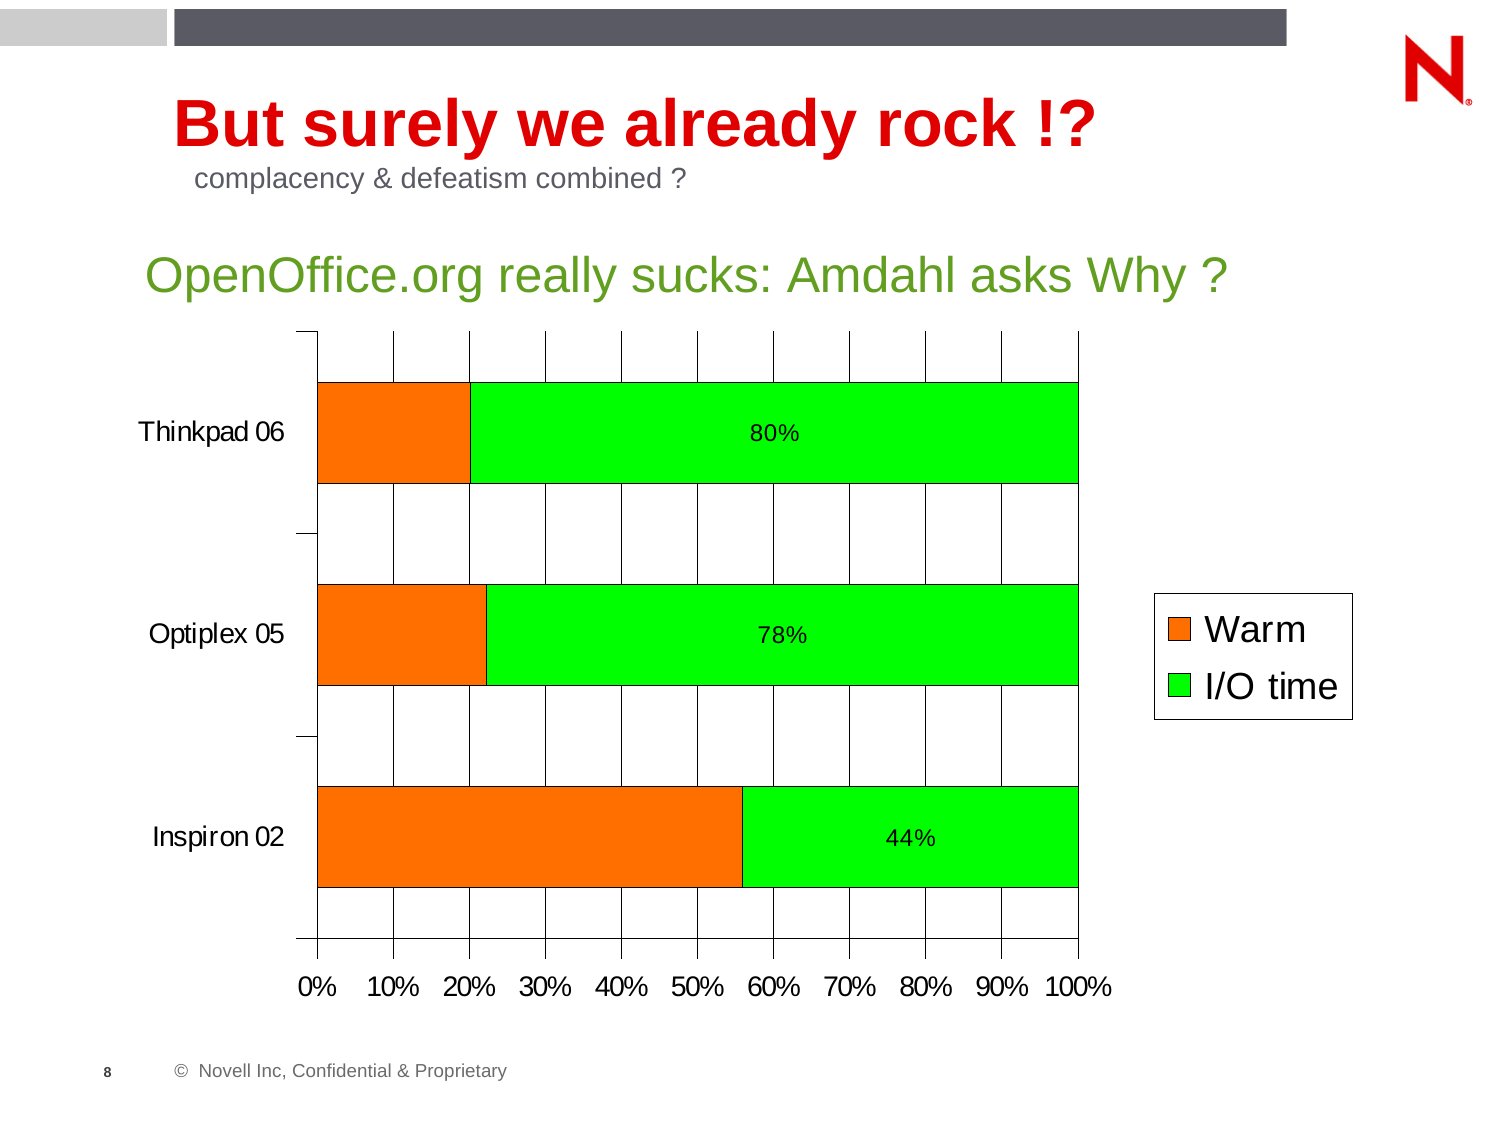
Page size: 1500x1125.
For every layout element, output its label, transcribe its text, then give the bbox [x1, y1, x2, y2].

picture [1403, 32, 1473, 107]
list OpenOffice.org really sucks: Amdahl asks Why ? [145, 244, 1403, 1030]
title But surely we already rock !? [173, 41, 1395, 205]
chart [104, 255, 1378, 1055]
text_box complacency & defeatism combined ? [194, 159, 1370, 193]
